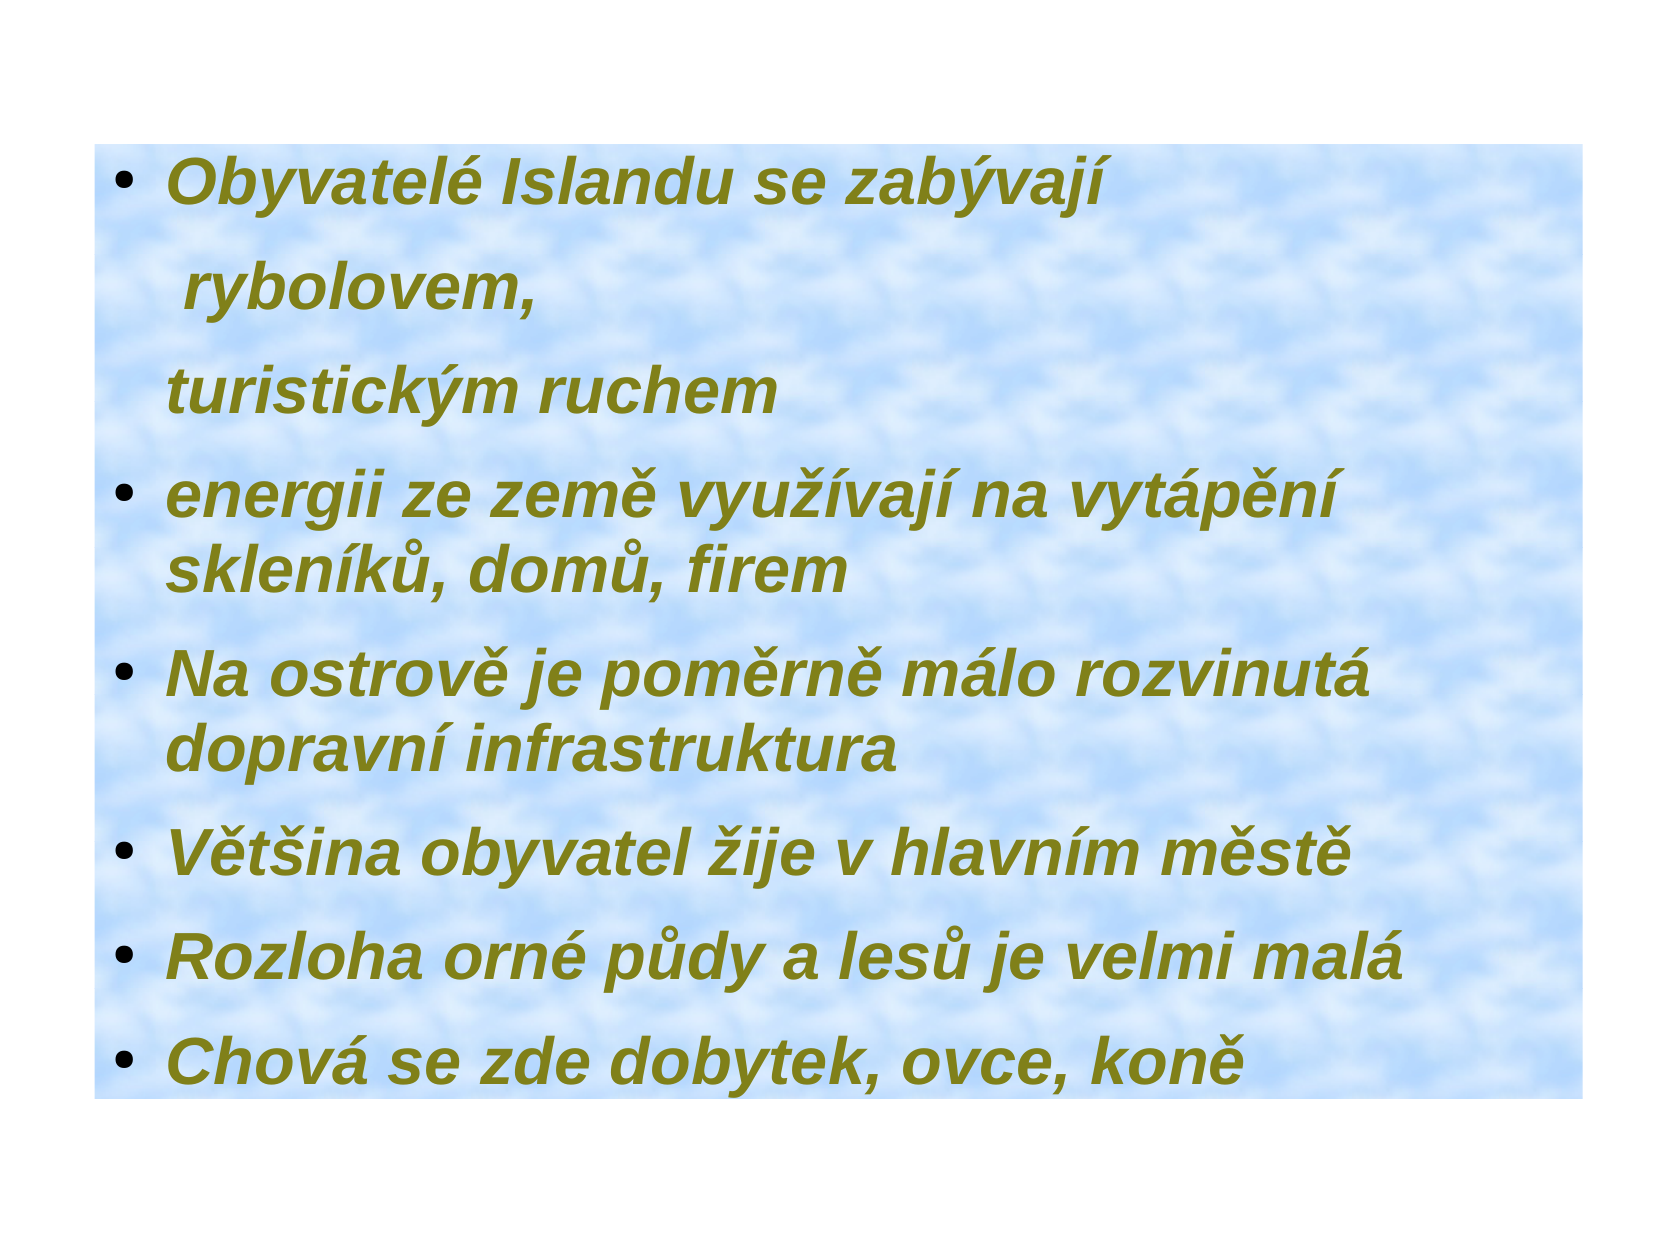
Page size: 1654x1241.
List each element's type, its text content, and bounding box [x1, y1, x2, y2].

list Obyvatelé Islandu se zabývají rybolovem, turistickým ruchem energii ze země využívají na vytápění skleníků, domů, firem Na ostrově je poměrně málo rozvinutá dopravní infrastruktura Většina obyvatel žije v hlavním městě Rozloha orné půdy a lesů je velmi malá Chová se zde dobytek, ovce, koně [94, 144, 1583, 1099]
